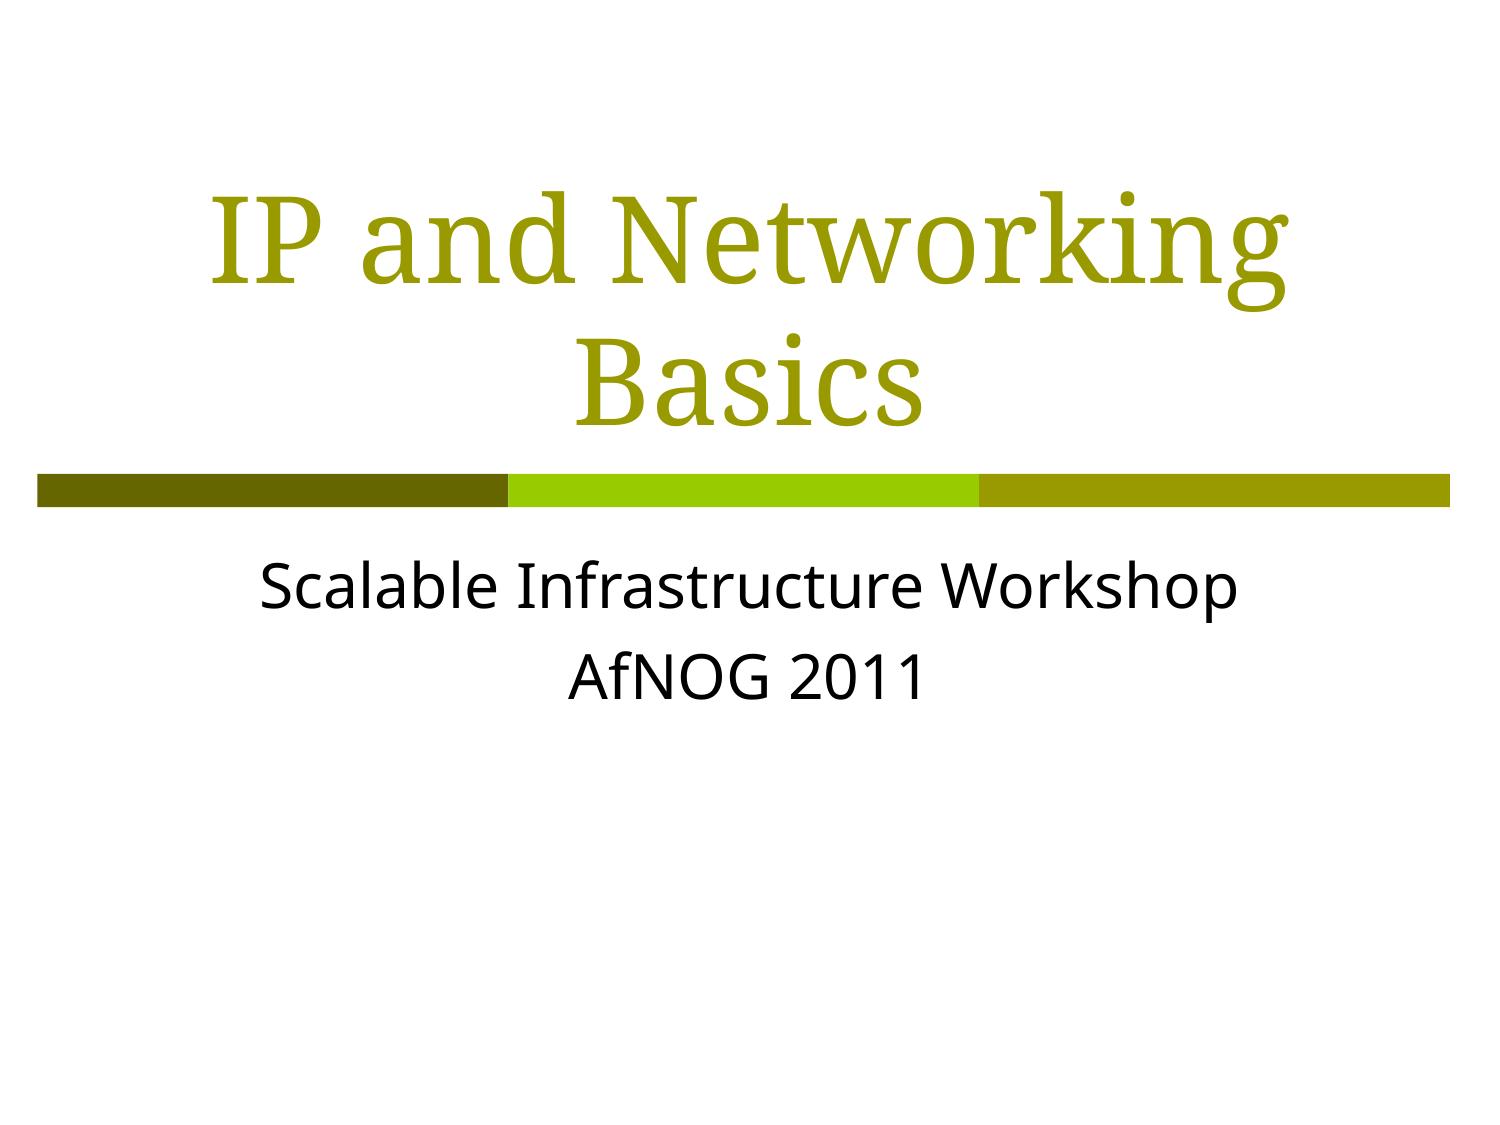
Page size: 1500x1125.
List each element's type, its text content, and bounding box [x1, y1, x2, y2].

subtitle Scalable Infrastructure Workshop AfNOG 2011 [225, 536, 1276, 899]
title IP and Networking Basics [112, 112, 1388, 462]
